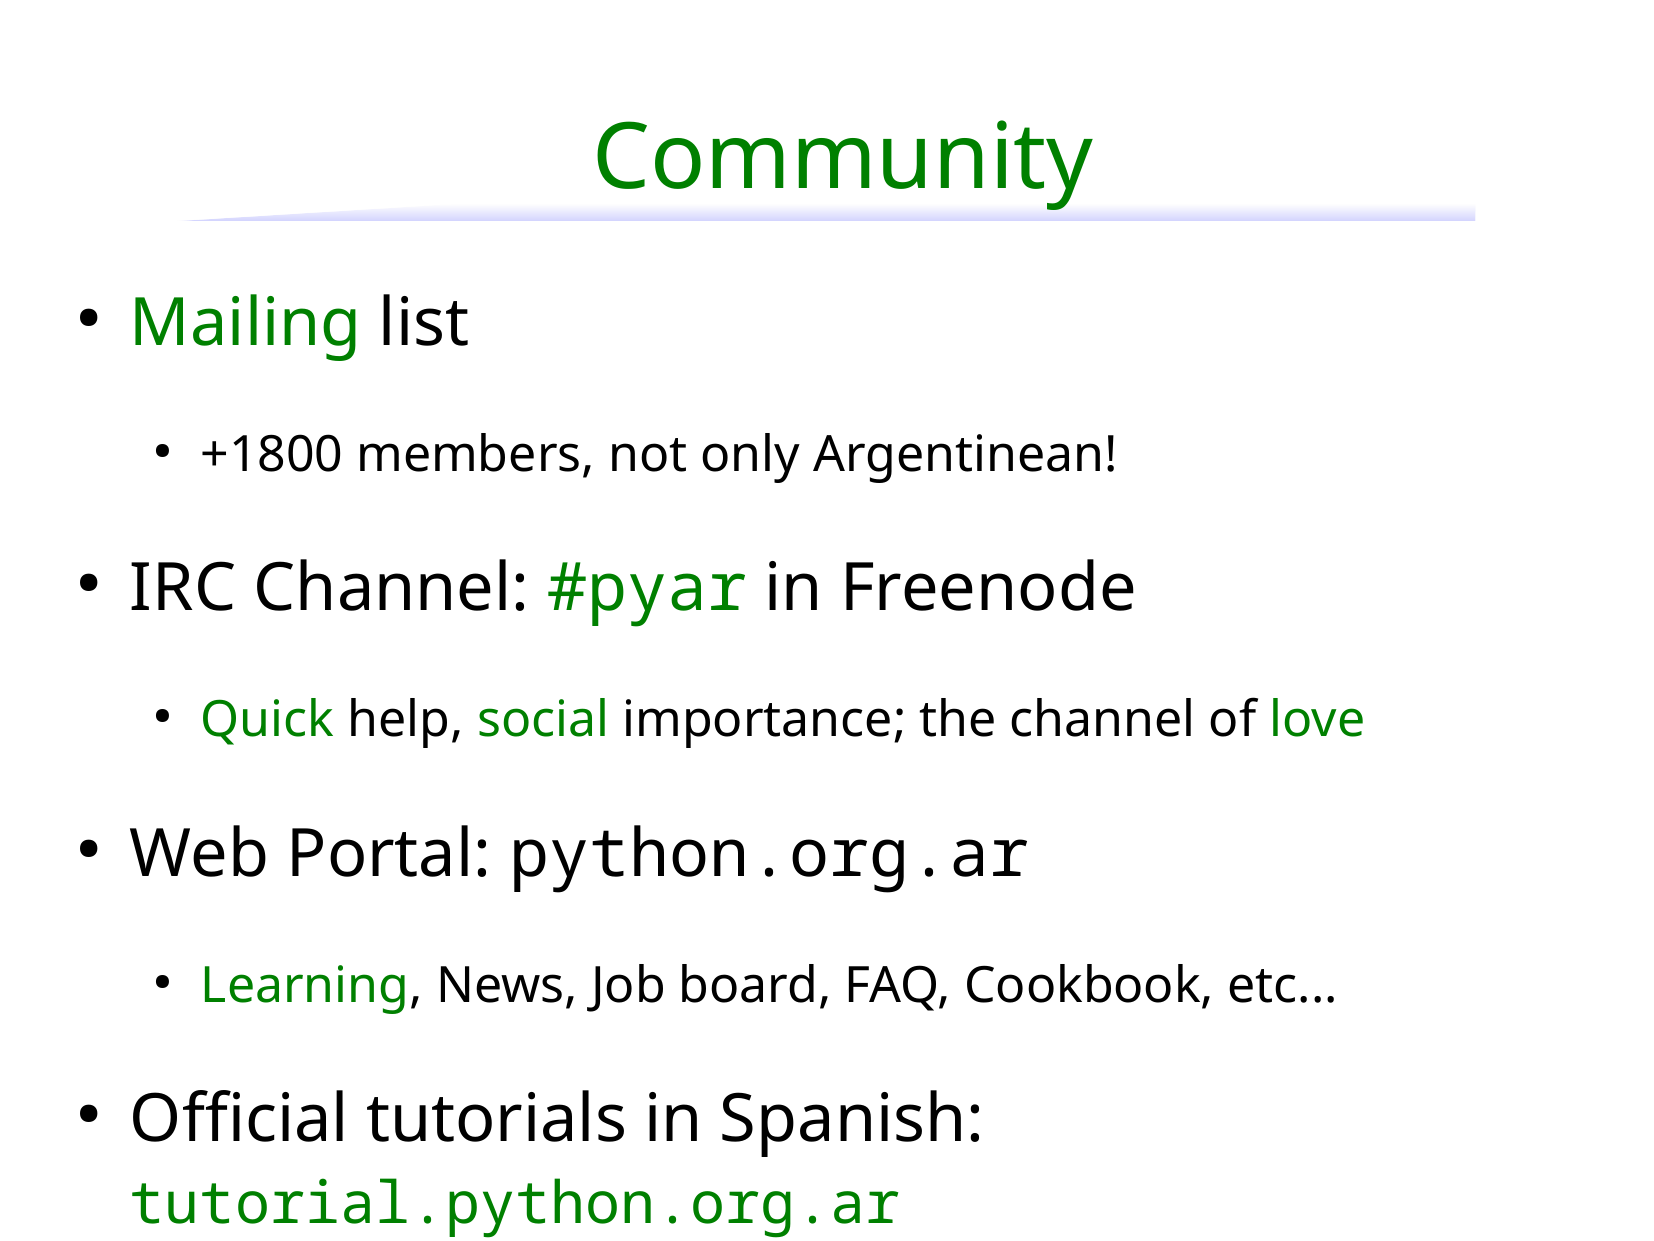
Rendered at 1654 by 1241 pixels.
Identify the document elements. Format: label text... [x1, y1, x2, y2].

title Community [82, 49, 1571, 257]
list Mailing list +1800 members, not only Argentinean! IRC Channel: #pyar in Freenode Quick help, social importance; the channel of love Web Portal: python.org.ar Learning, News, Job board, FAQ, Cookbook, etc... Official tutorials in Spanish: tutorial.python.org.ar Python 2.7, Python 3.5, Django 1.8 [59, 274, 1654, 1170]
